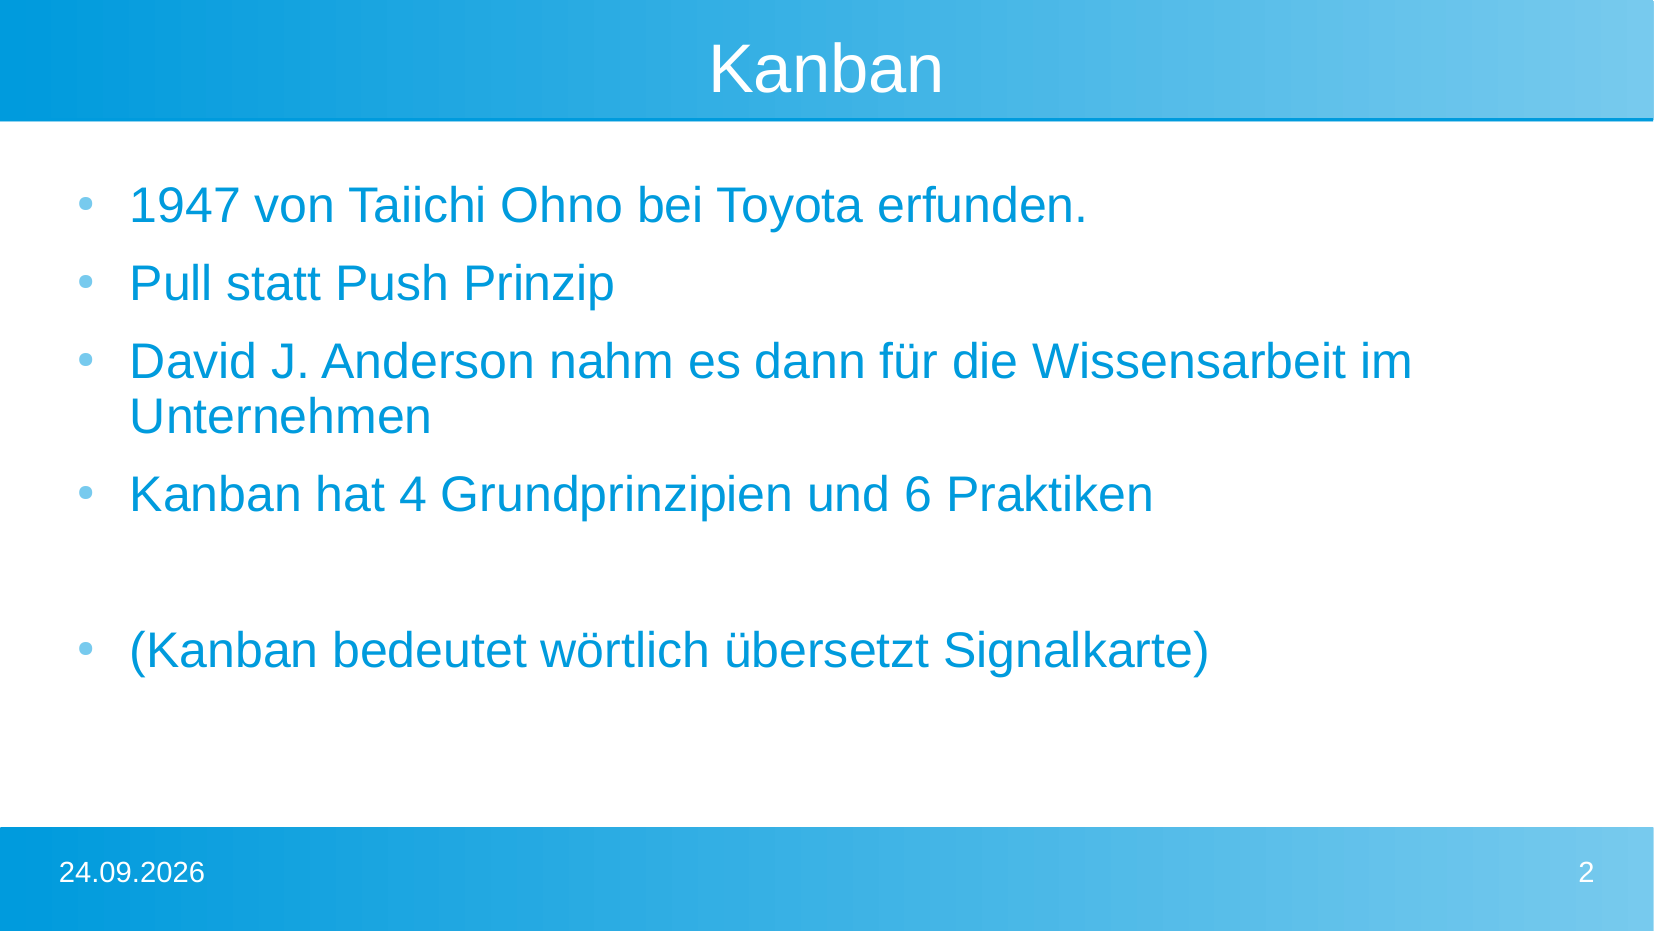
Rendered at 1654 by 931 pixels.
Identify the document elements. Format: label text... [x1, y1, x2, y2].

list 1947 von Taiichi Ohno bei Toyota erfunden. Pull statt Push Prinzip David J. Anderson nahm es dann für die Wissensarbeit im Unternehmen Kanban hat 4 Grundprinzipien und 6 Praktiken (Kanban bedeutet wörtlich übersetzt Signalkarte) [59, 177, 1595, 768]
title Kanban [59, 29, 1595, 108]
